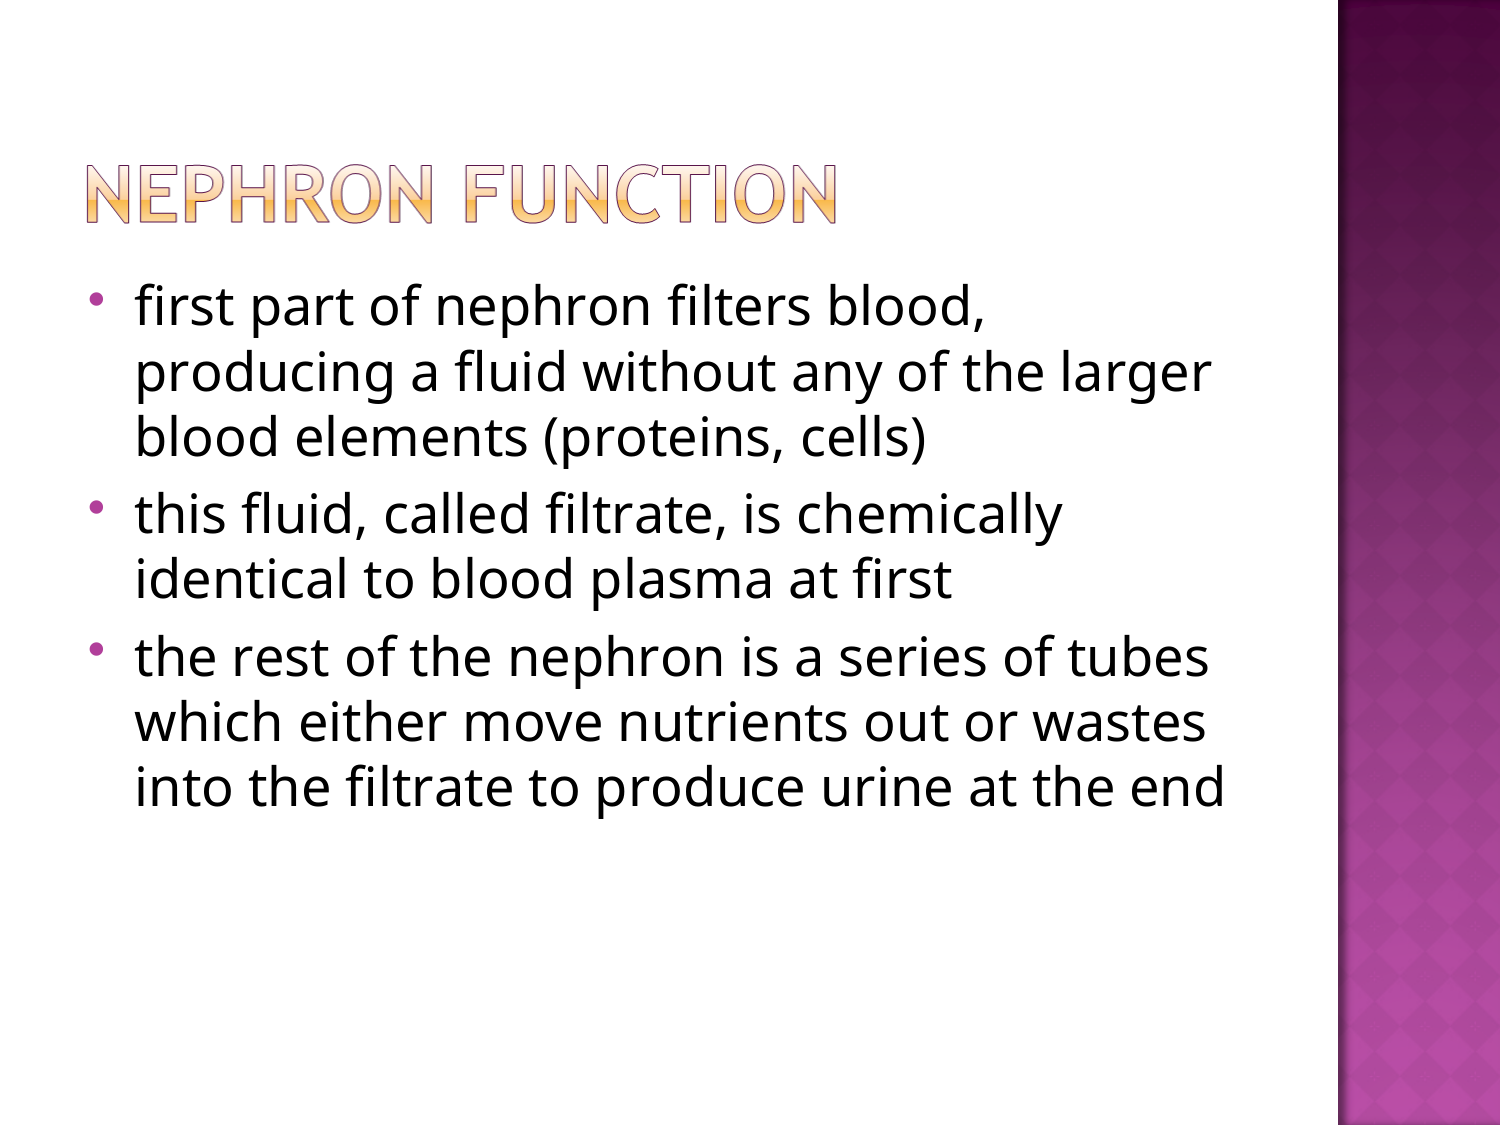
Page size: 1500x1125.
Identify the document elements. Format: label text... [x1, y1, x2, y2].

list first part of nephron filters blood, producing a fluid without any of the larger blood elements (proteins, cells) this fluid, called filtrate, is chemically identical to blood plasma at first the rest of the nephron is a series of tubes which either move nutrients out or wastes into the filtrate to produce urine at the end [75, 263, 1263, 1060]
picture [1337, 0, 1500, 1125]
text_box [34, 52, 1265, 241]
